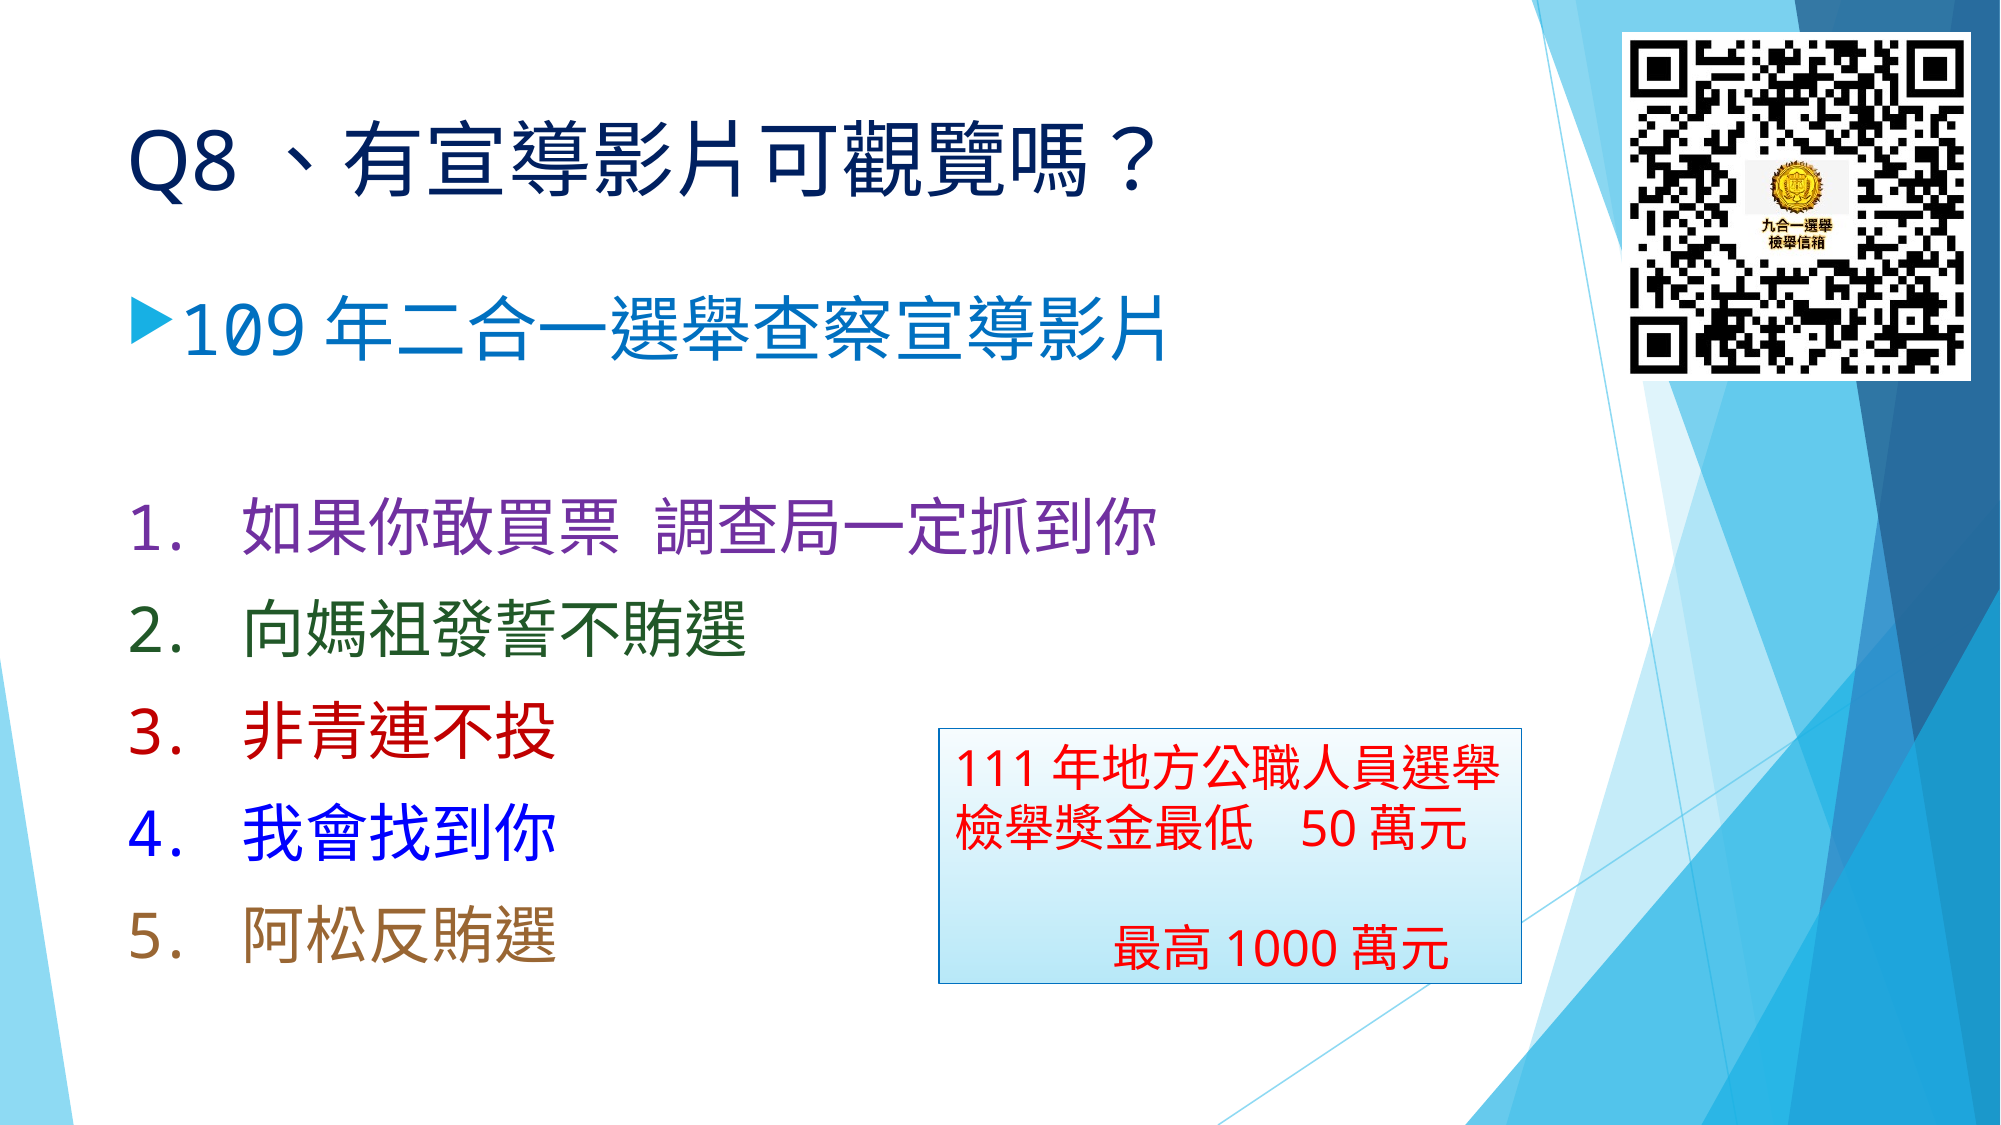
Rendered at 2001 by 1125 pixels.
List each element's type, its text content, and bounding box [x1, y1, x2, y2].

list 109年二合一選舉查察宣導影片 如果你敢買票 調查局一定抓到你 向媽祖發誓不賄選 非青連不投 我會找到你 阿松反賄選 [111, 286, 1522, 992]
text_box 111年地方公職人員選舉 檢舉獎金最低 50萬元 最高1000萬元 [939, 728, 1522, 926]
picture [1622, 32, 1971, 381]
title Q8、有宣導影片可觀覽嗎？ [111, 99, 1522, 286]
